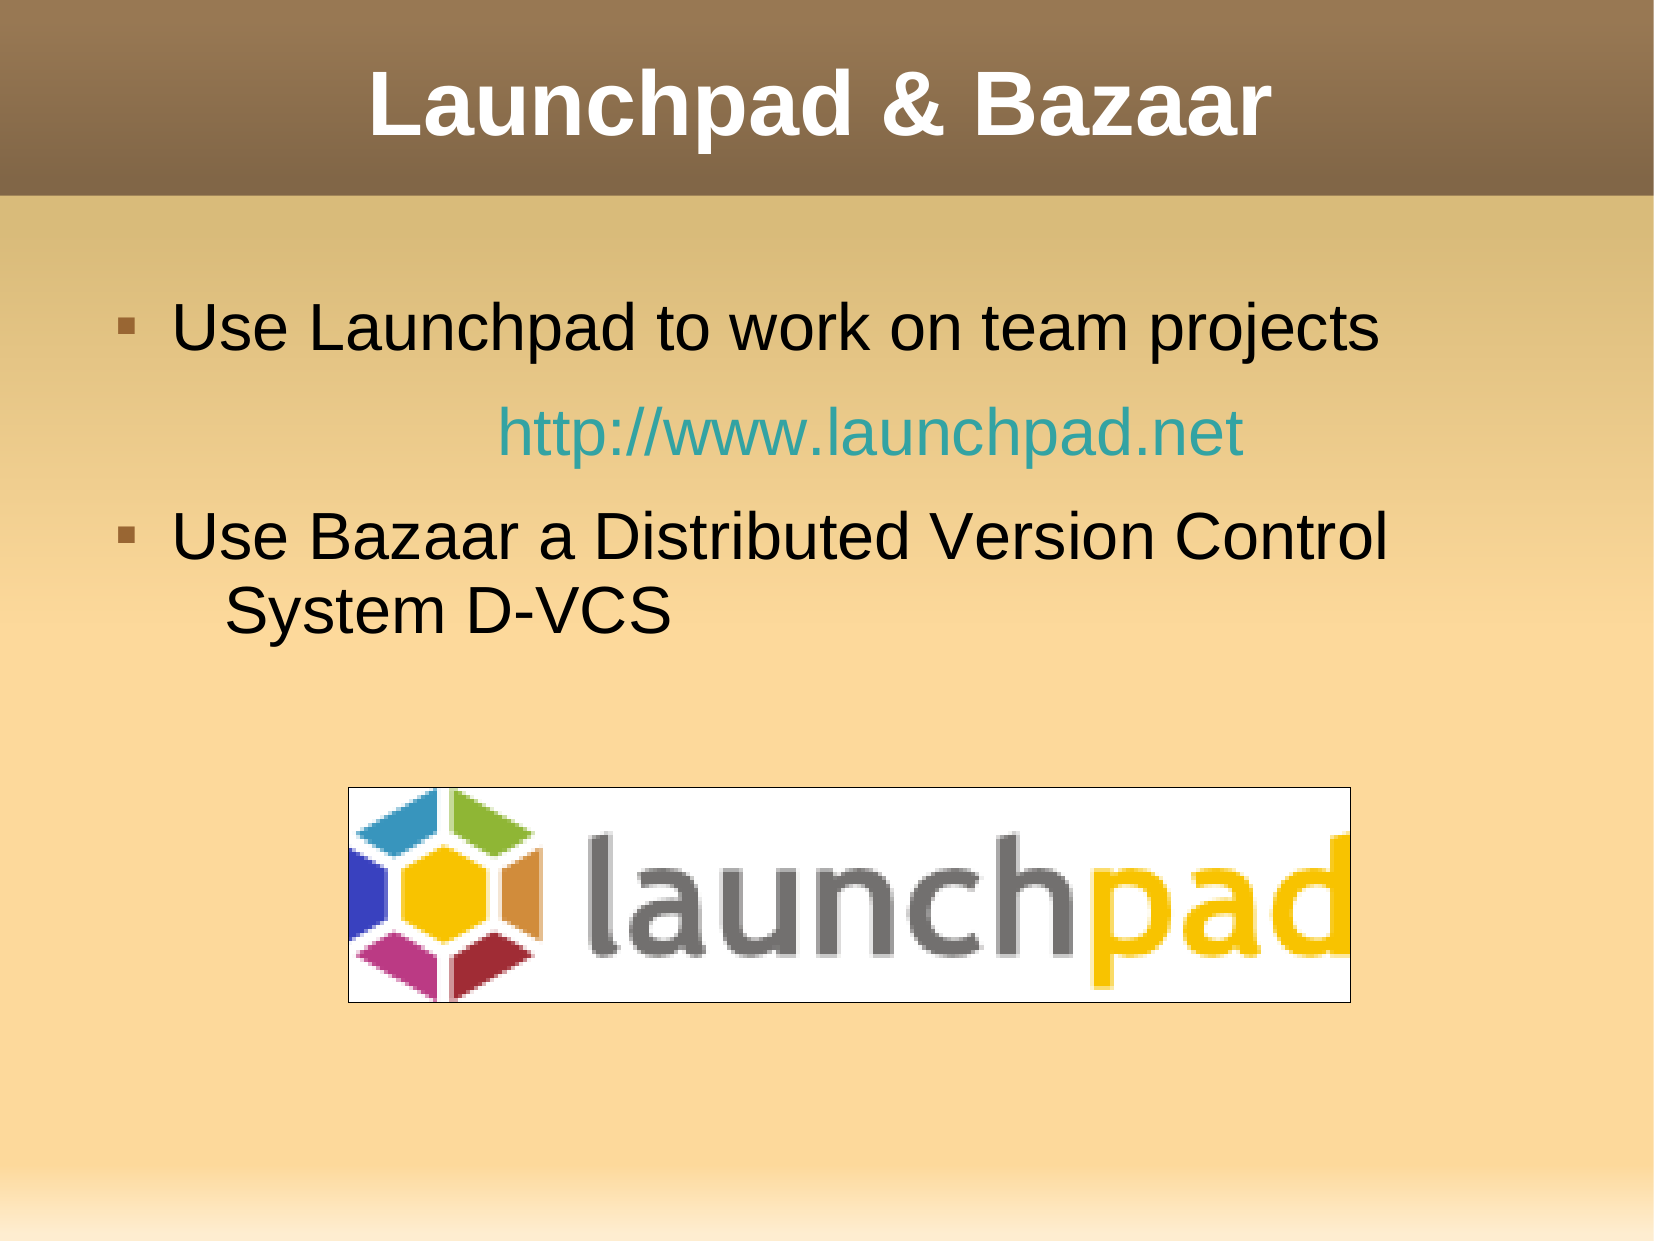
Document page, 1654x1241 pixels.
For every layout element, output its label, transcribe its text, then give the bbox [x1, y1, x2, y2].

list Use Launchpad to work on team projects http://www.launchpad.net Use Bazaar a Distributed Version Control System D-VCS [82, 290, 1571, 1109]
title Launchpad & Bazaar [76, 0, 1565, 208]
picture [0, 0, 1654, 1241]
